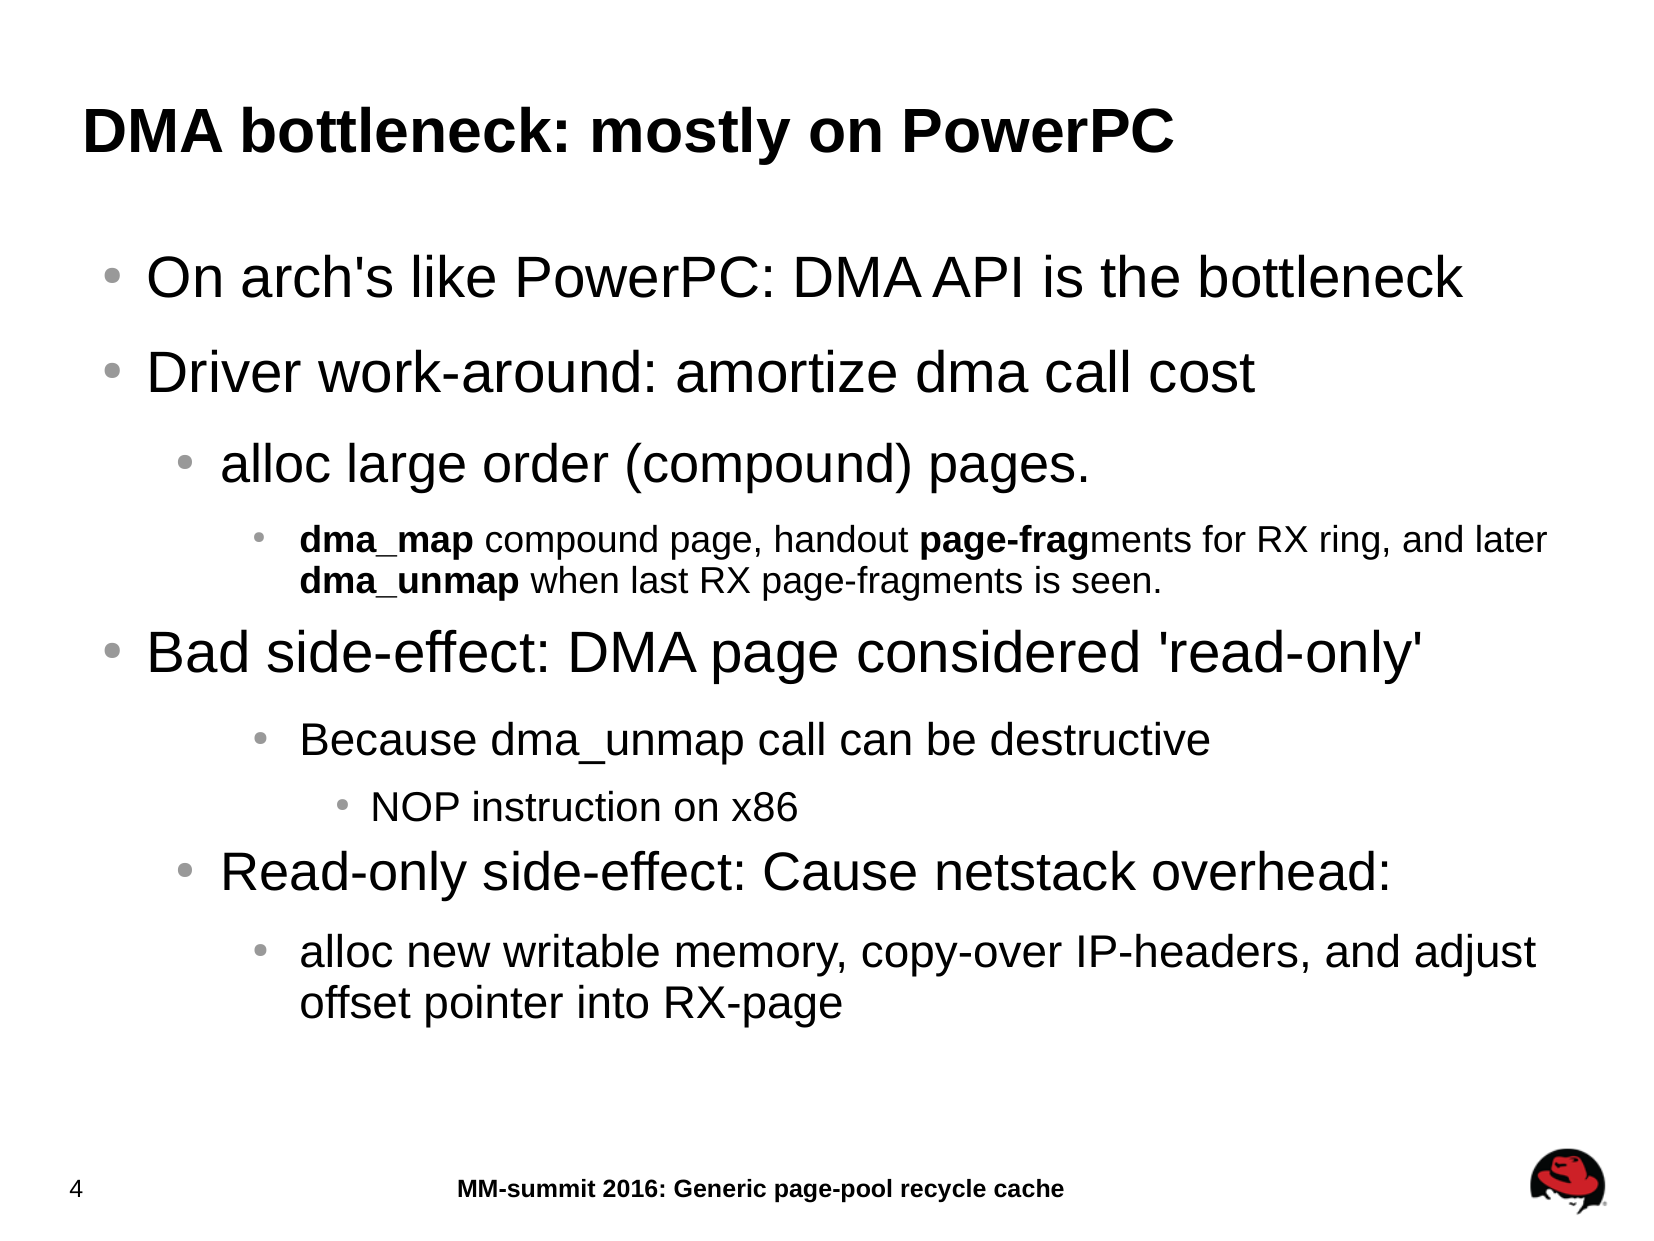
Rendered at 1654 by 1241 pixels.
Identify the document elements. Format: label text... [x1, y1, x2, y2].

title DMA bottleneck: mostly on PowerPC [82, 37, 1571, 226]
picture [1529, 1146, 1613, 1224]
list On arch's like PowerPC: DMA API is the bottleneck Driver work-around: amortize dma call cost alloc large order (compound) pages. dma_map compound page, handout page-fragments for RX ring, and later dma_unmap when last RX page-fragments is seen. Bad side-effect: DMA page considered 'read-only' Because dma_unmap call can be destructive NOP instruction on x86 Read-only side-effect: Cause netstack overhead: alloc new writable memory, copy-over IP-headers, and adjust offset pointer into RX-page [86, 244, 1576, 1039]
